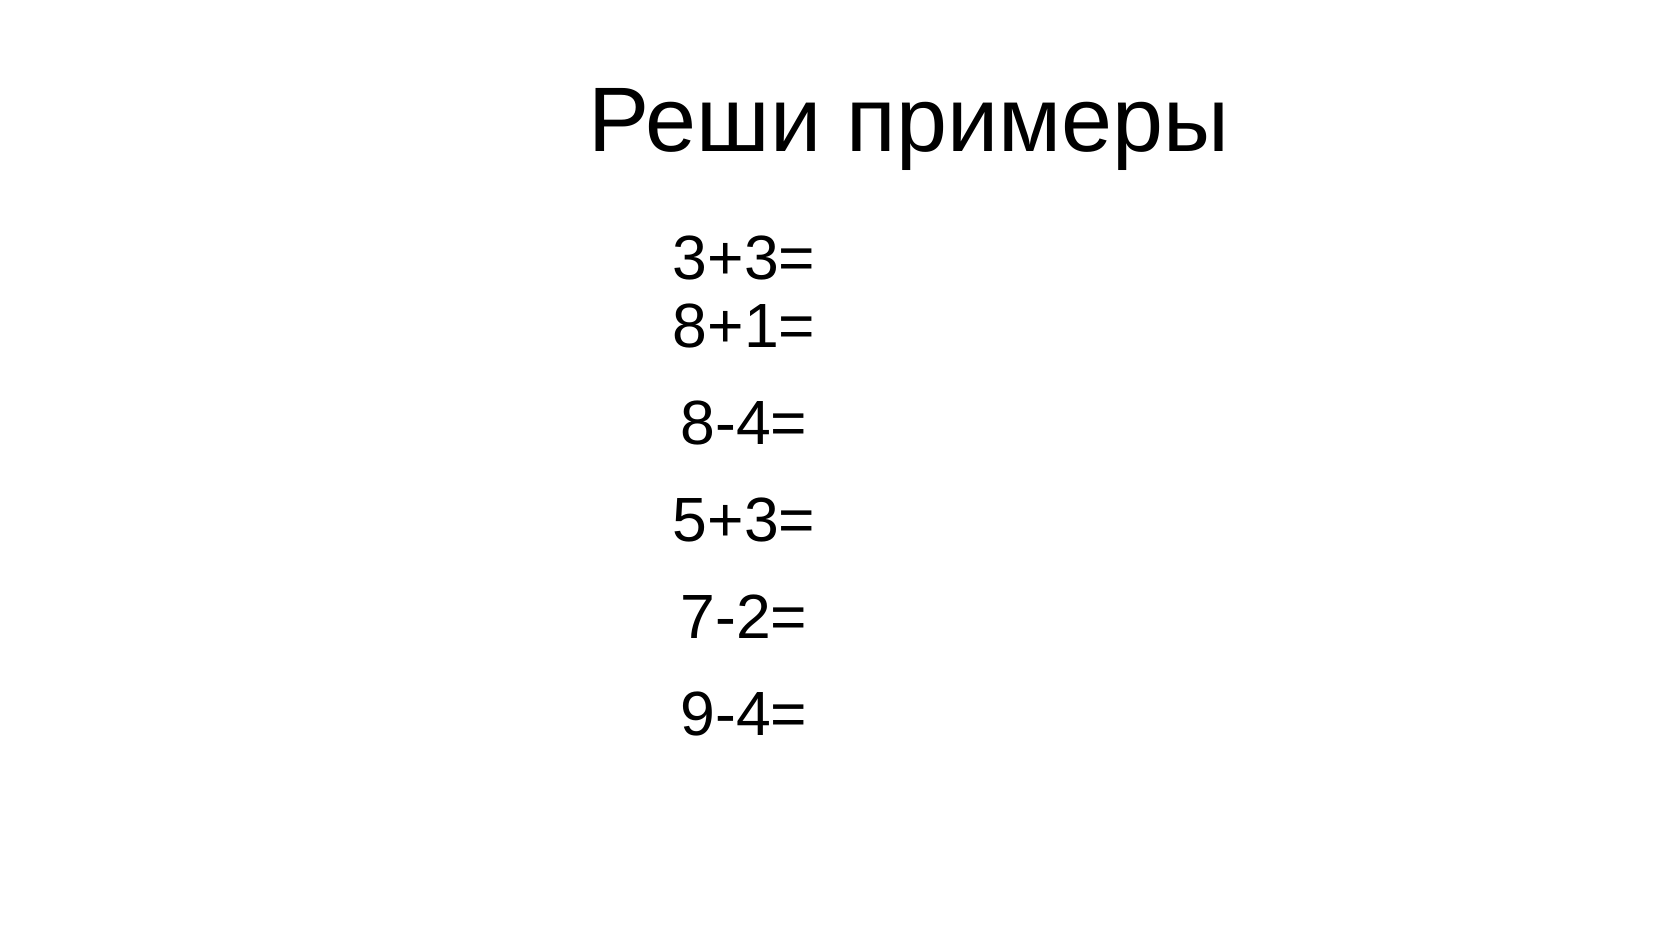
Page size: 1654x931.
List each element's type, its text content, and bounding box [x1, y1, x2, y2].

title Реши примеры [165, 36, 1654, 193]
subtitle 3+3= 8+1= 8-4= 5+3= 7-2= 9-4= [0, 217, 1489, 758]
